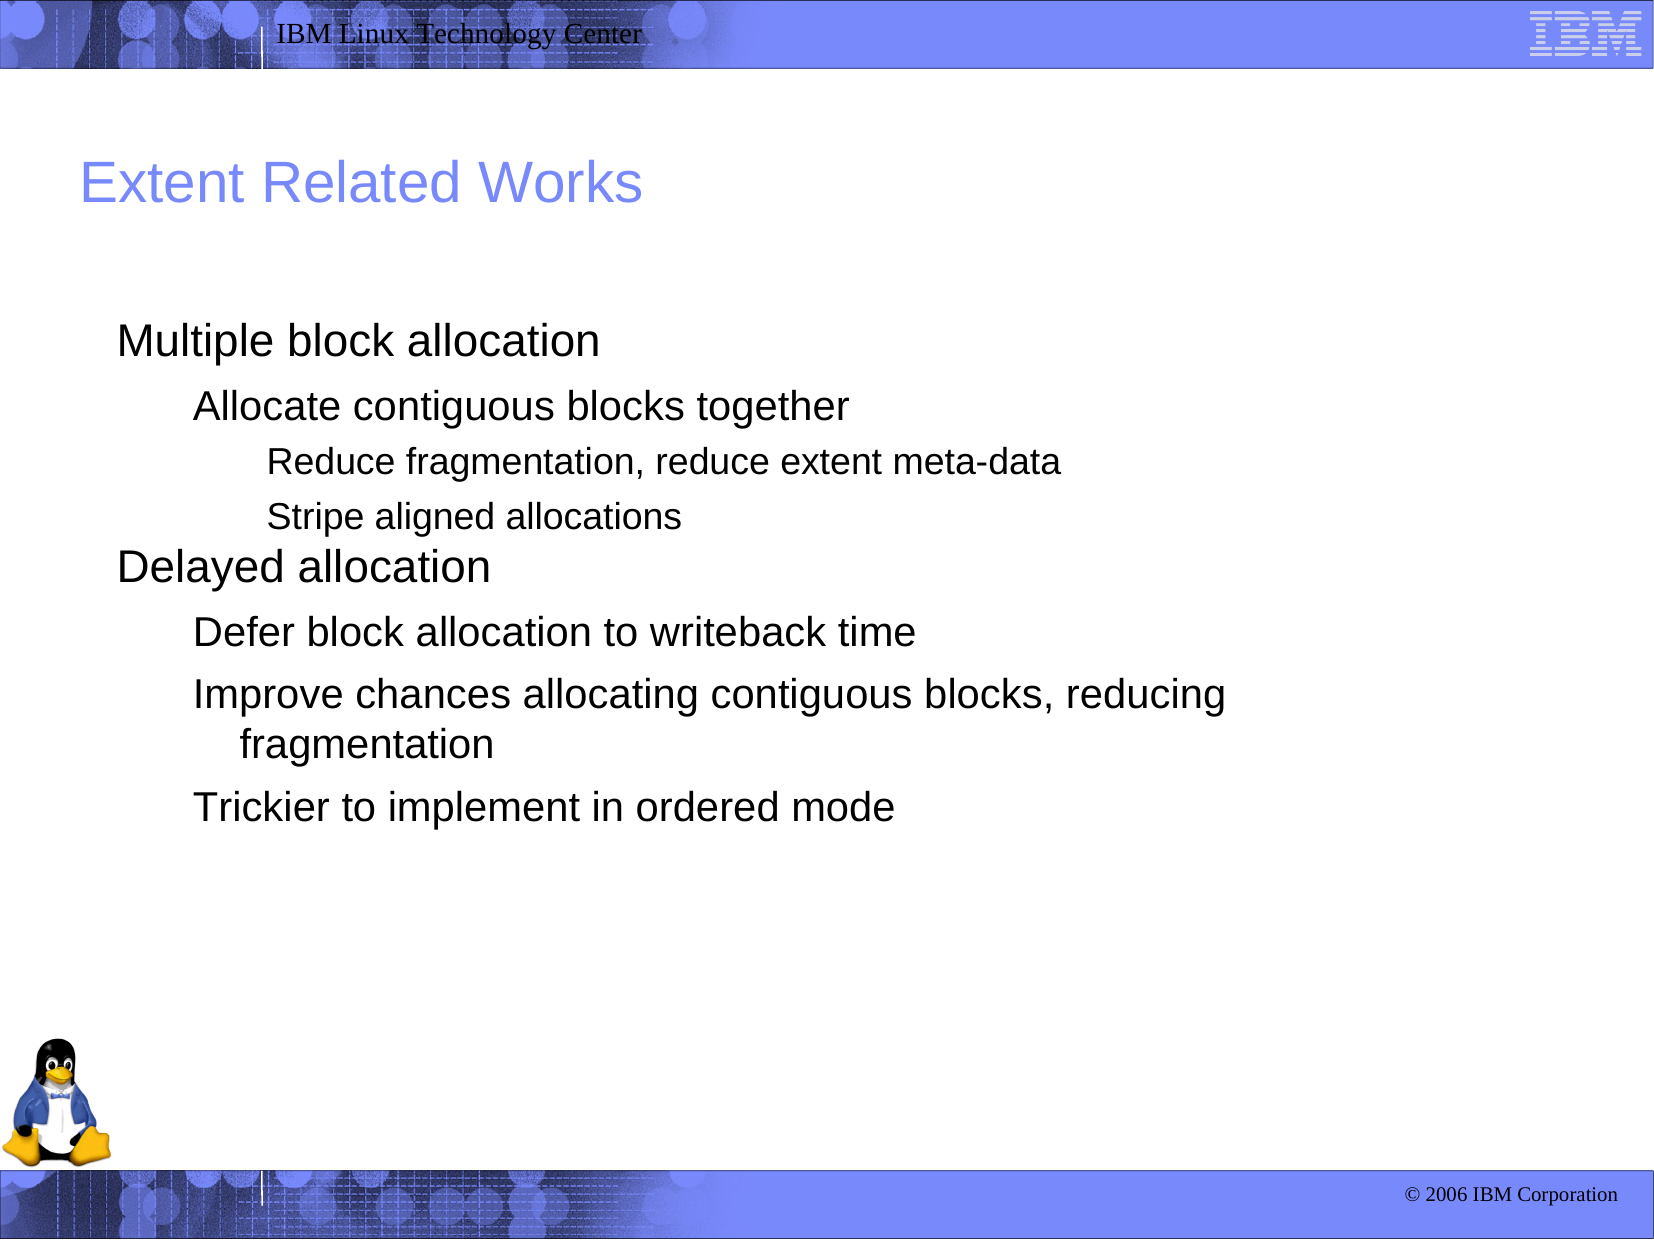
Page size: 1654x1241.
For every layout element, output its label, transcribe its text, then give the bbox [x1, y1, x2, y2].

picture [1, 1172, 1653, 1238]
picture [1, 1, 1652, 67]
title Extent Related Works [79, 142, 1379, 225]
list Multiple block allocation Allocate contiguous blocks together Reduce fragmentation, reduce extent meta-data Stripe aligned allocations Delayed allocation Defer block allocation to writeback time Improve chances allocating contiguous blocks, reducing fragmentation Trickier to implement in ordered mode [116, 311, 1426, 952]
picture [0, 1036, 113, 1169]
